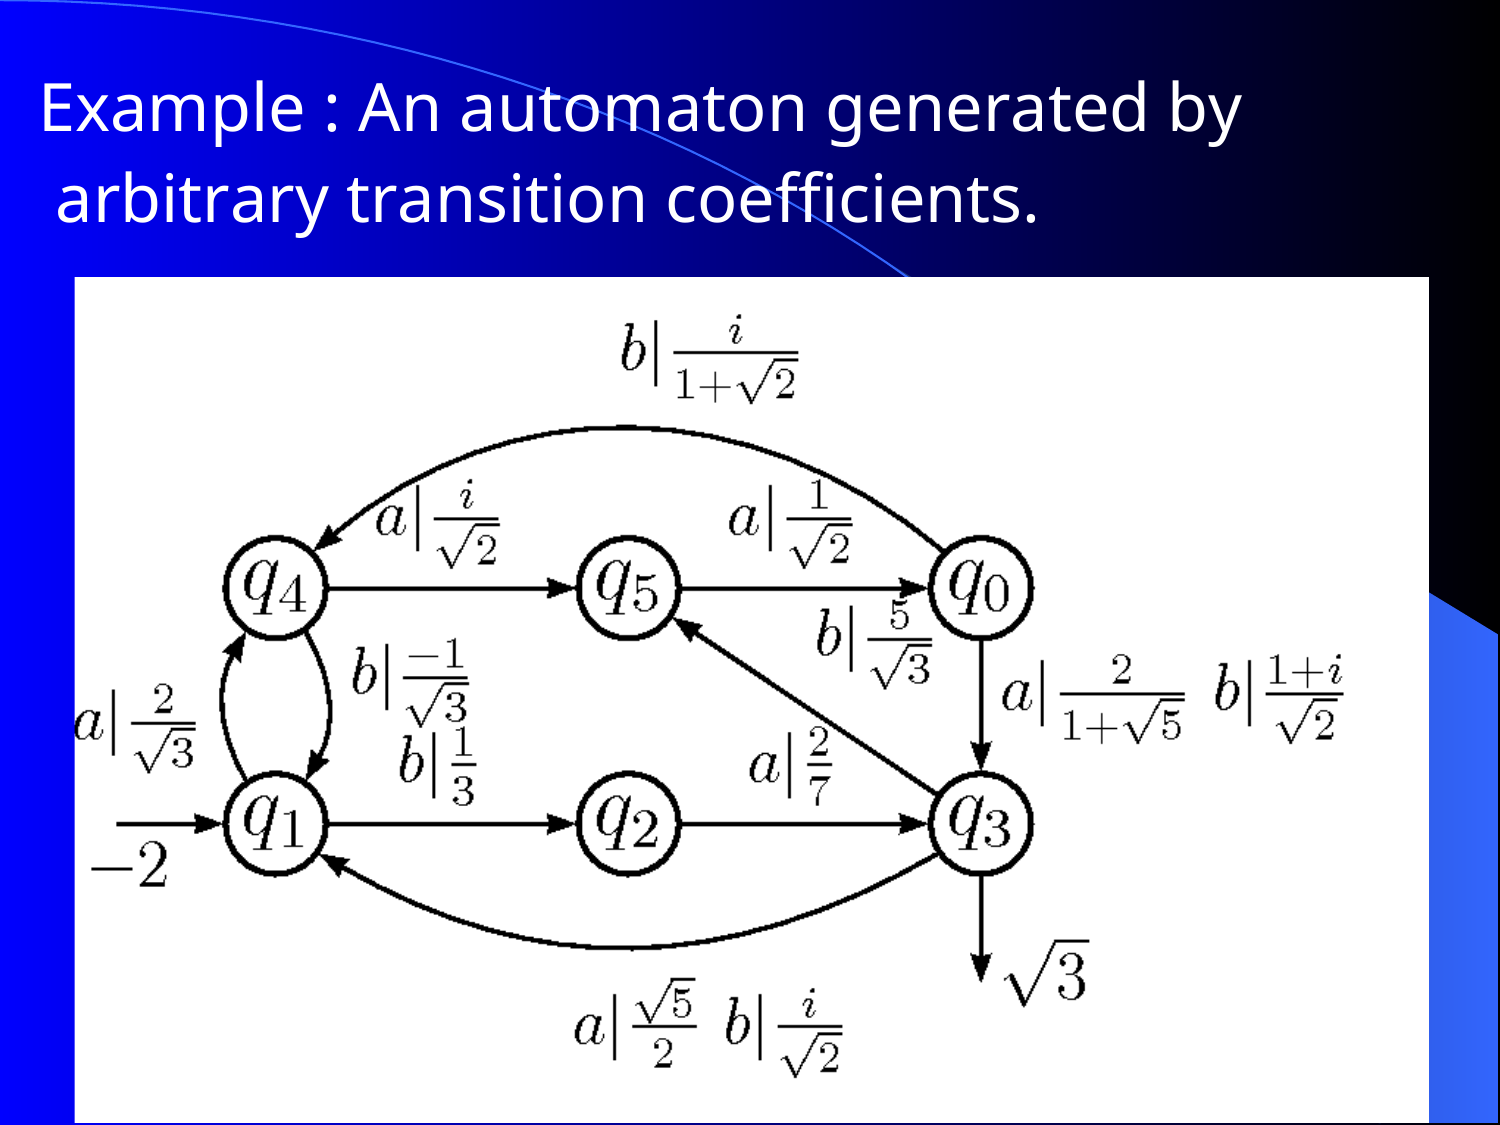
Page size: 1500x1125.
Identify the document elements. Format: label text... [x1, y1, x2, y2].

text_box Example : An automaton generated by arbitrary transition coefficients. [23, 53, 1383, 231]
picture [74, 277, 1429, 1123]
